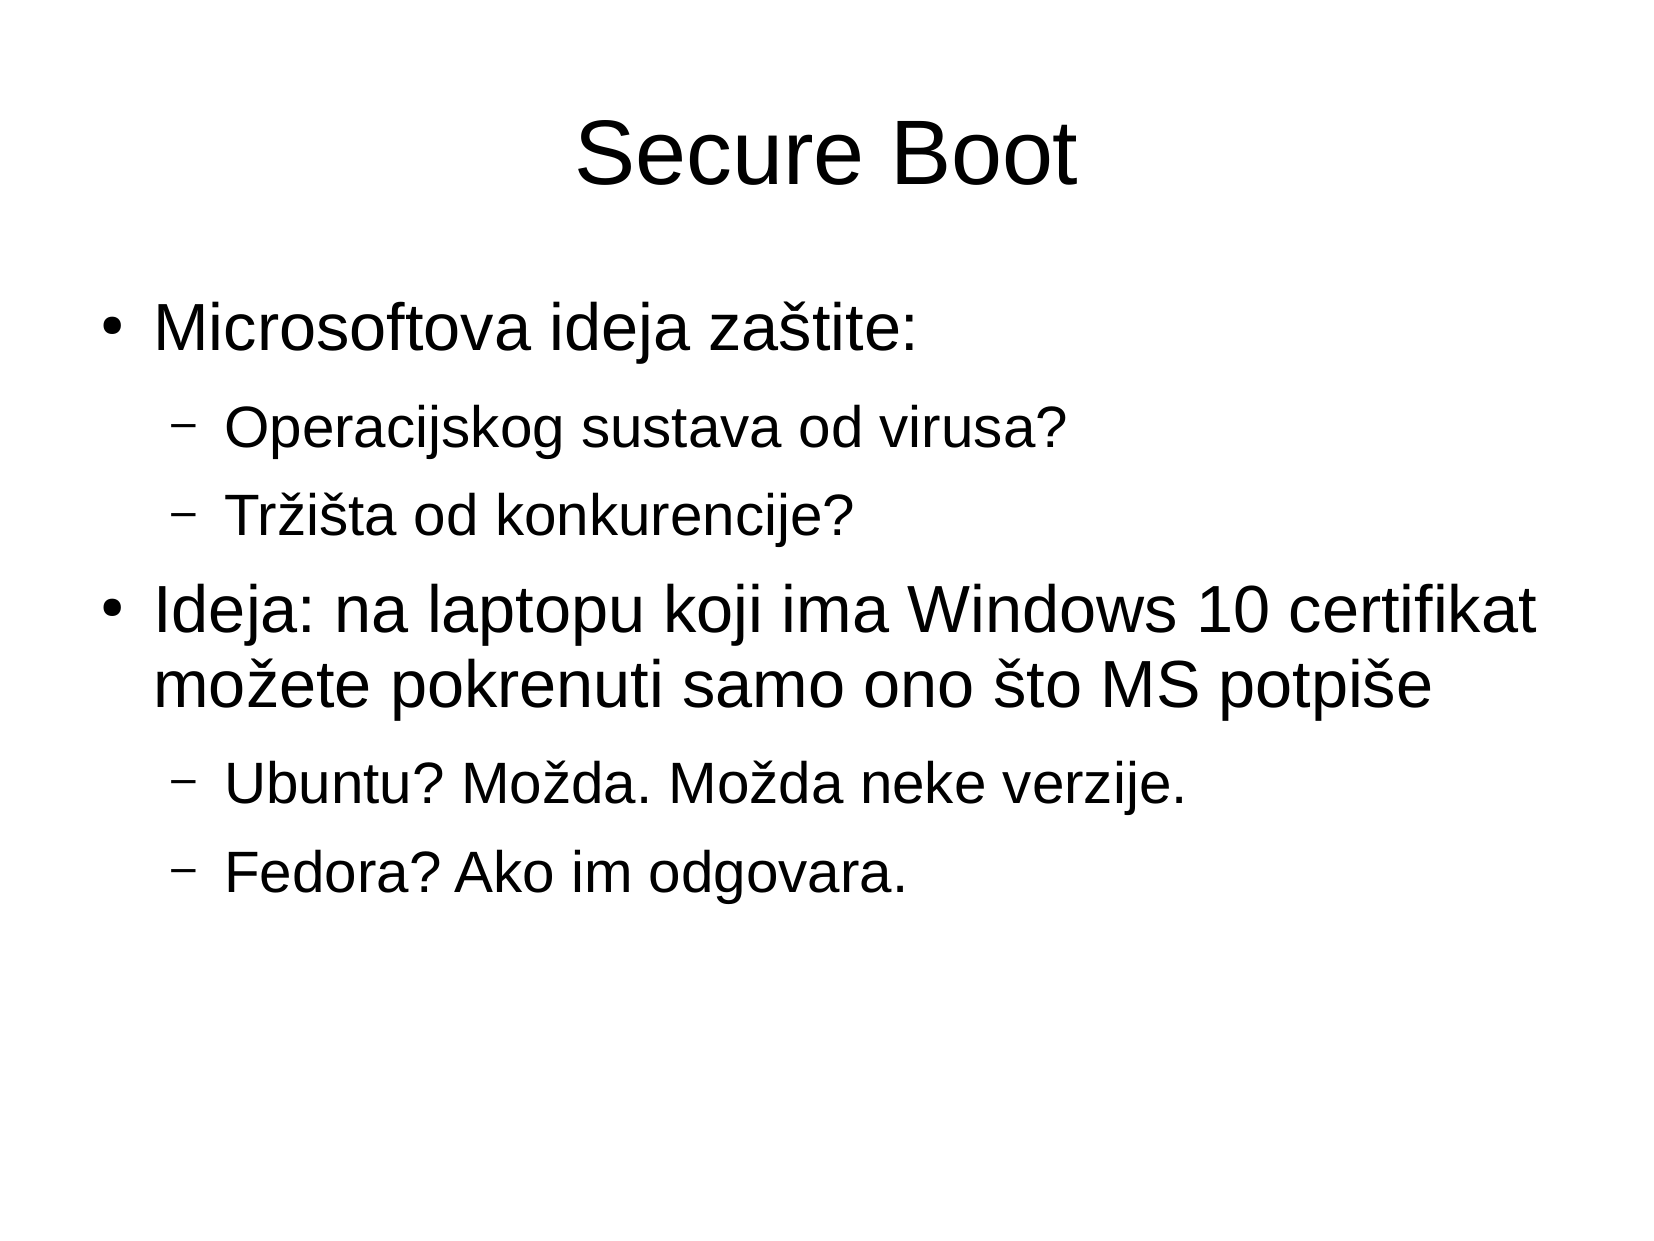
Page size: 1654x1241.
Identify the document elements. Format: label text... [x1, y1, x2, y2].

list Microsoftova ideja zaštite: Operacijskog sustava od virusa? Tržišta od konkurencije? Ideja: na laptopu koji ima Windows 10 certifikat možete pokrenuti samo ono što MS potpiše Ubuntu? Možda. Možda neke verzije. Fedora? Ako im odgovara. [82, 290, 1571, 1010]
title Secure Boot [82, 49, 1571, 257]
